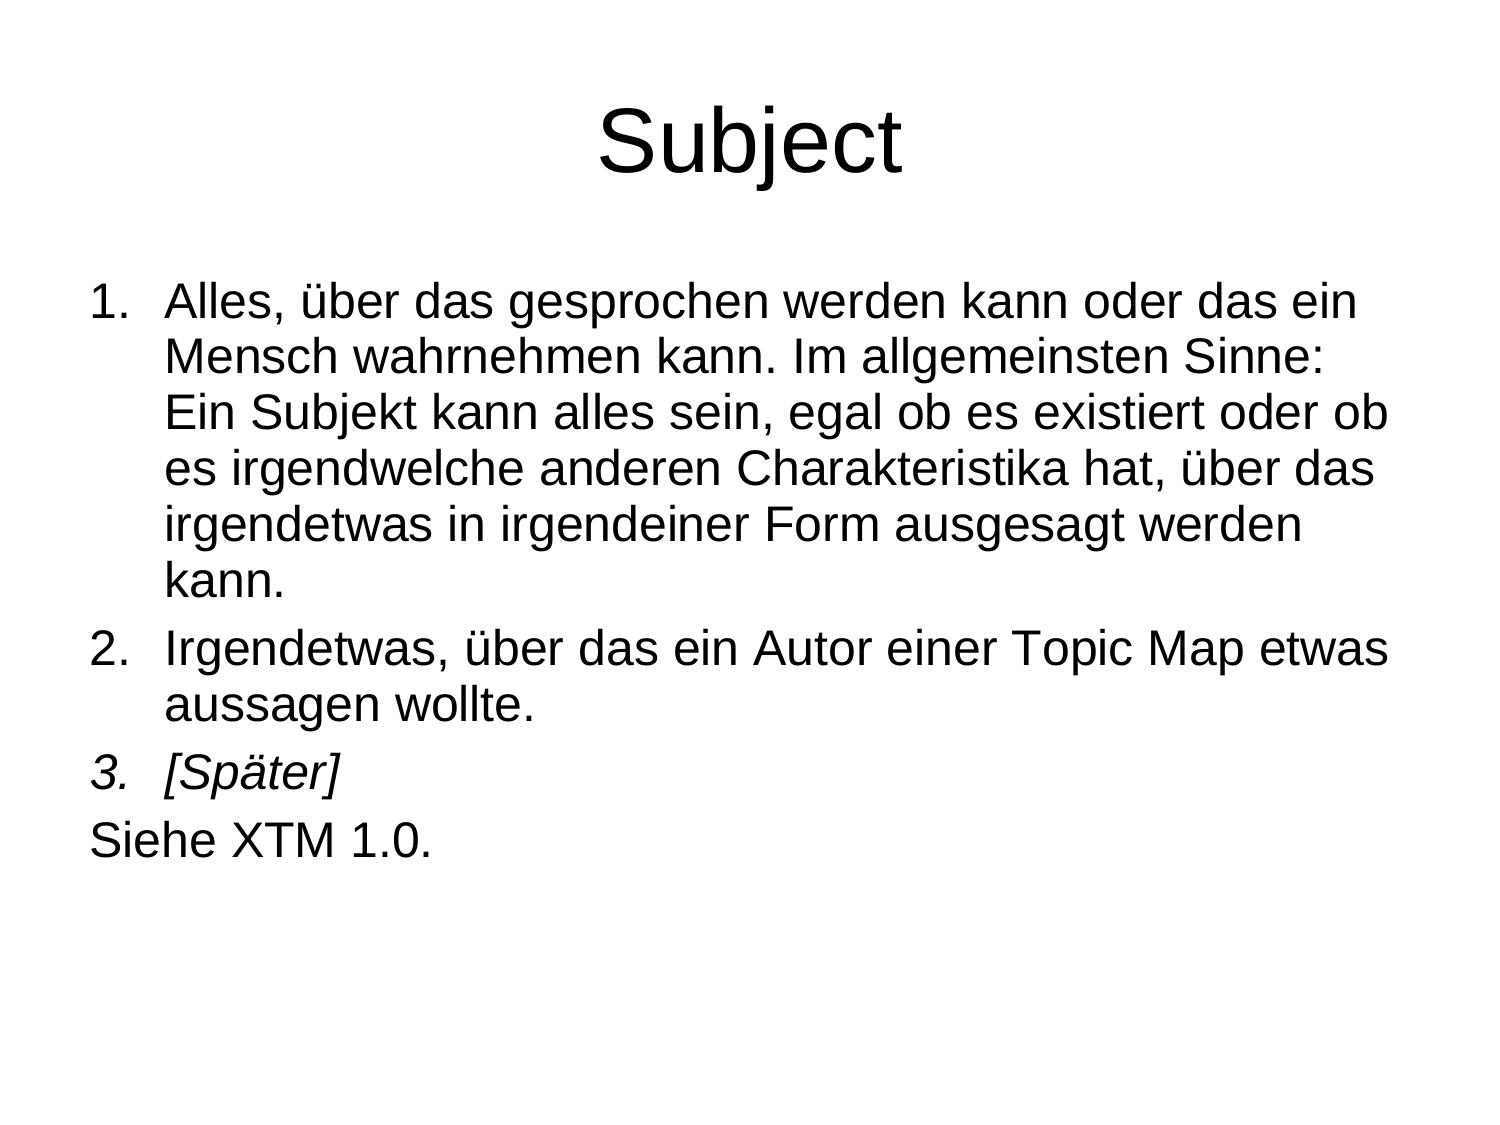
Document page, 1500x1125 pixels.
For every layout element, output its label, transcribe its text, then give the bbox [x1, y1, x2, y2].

list Alles, über das gesprochen werden kann oder das ein Mensch wahrnehmen kann. Im allgemeinsten Sinne: Ein Subjekt kann alles sein, egal ob es existiert oder ob es irgendwelche anderen Charakteristika hat, über das irgendetwas in irgendeiner Form ausgesagt werden kann. Irgendetwas, über das ein Autor einer Topic Map etwas aussagen wollte. [Später] Siehe XTM 1.0. [75, 262, 1426, 1006]
title Subject [75, 45, 1426, 233]
